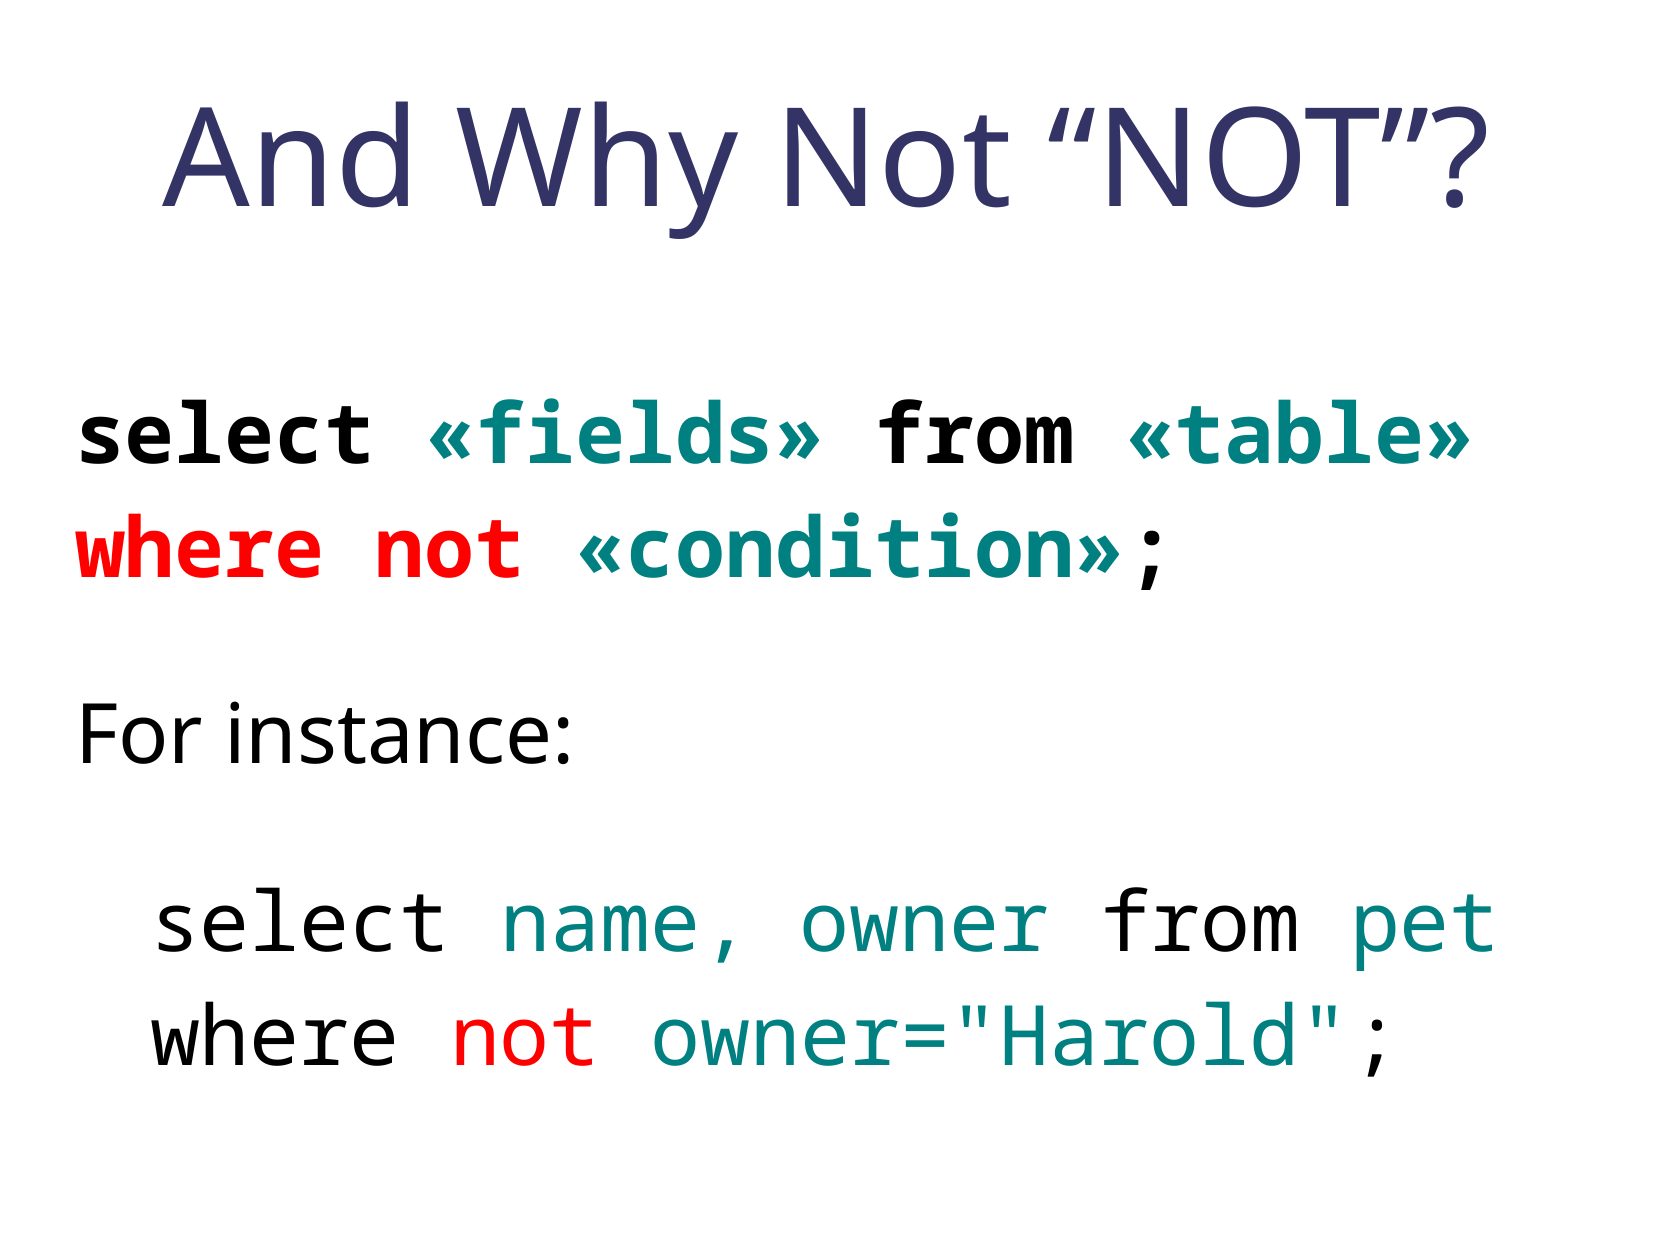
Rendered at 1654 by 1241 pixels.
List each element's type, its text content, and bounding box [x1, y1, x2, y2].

title And Why Not “NOT”? [82, 56, 1571, 250]
subtitle select «fields» from «table» where not «condition»; [75, 375, 1560, 568]
text_box For instance: [75, 675, 1654, 865]
text_box select name, owner from pet where not owner="Harold"; [150, 865, 1560, 1046]
